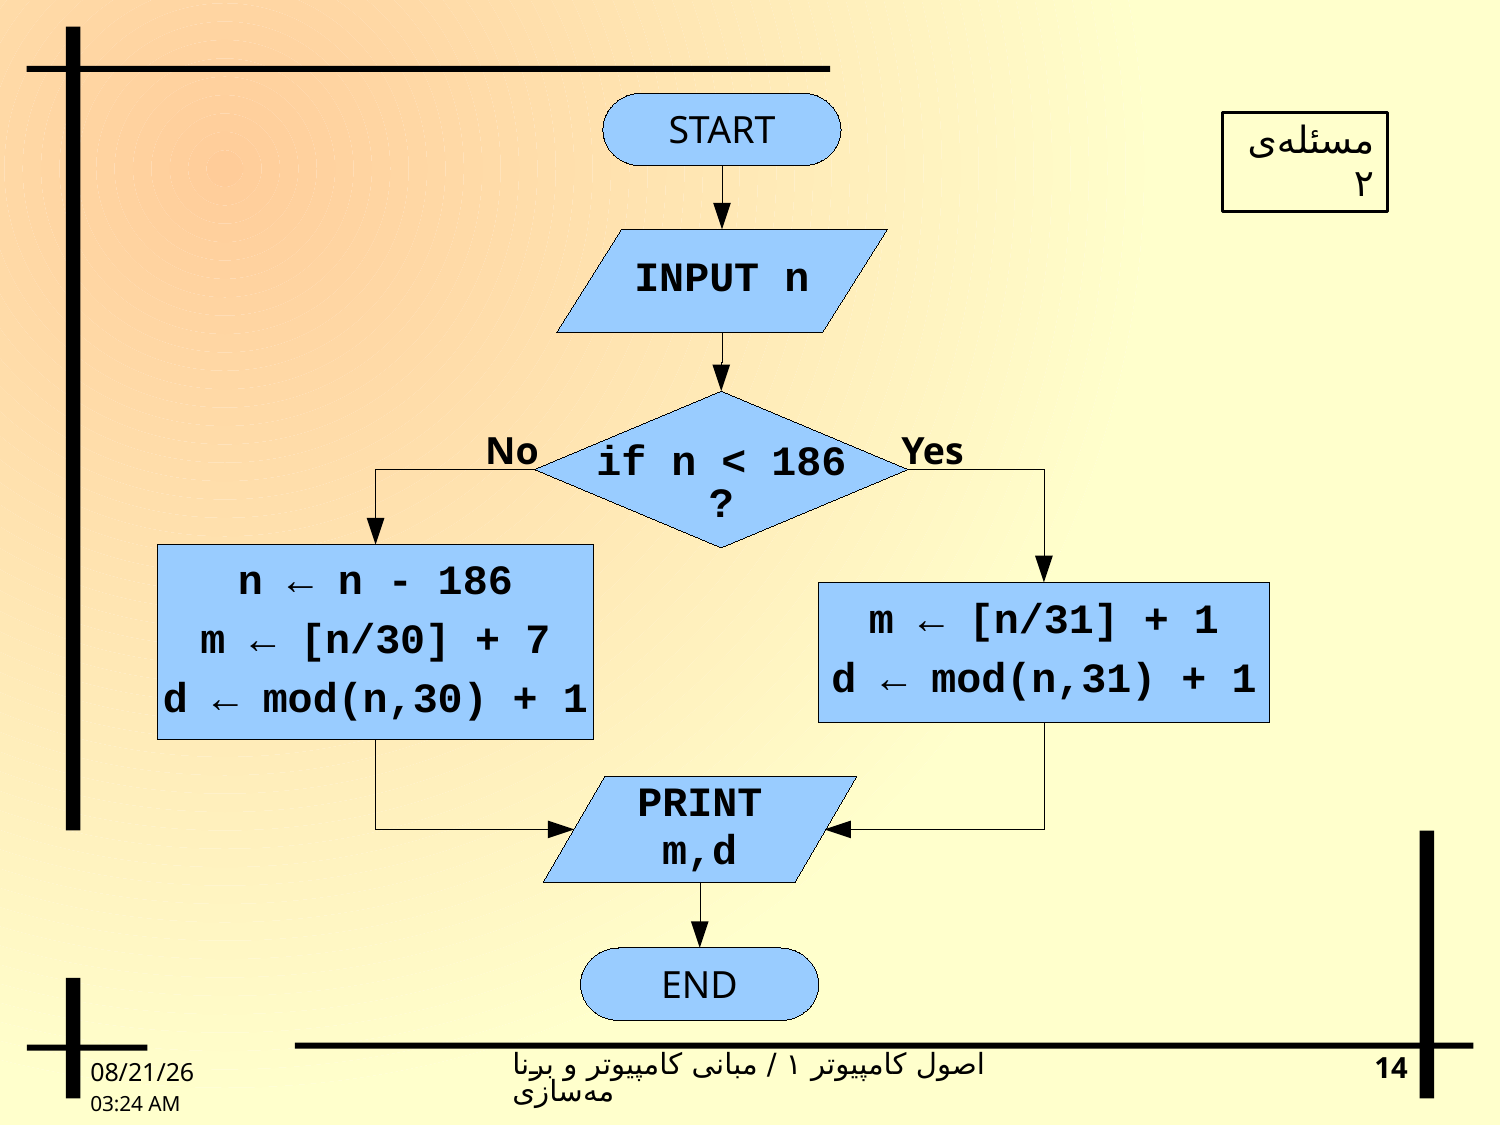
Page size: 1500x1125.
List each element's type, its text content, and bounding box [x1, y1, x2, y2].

text_box n ← n - 186 m ← [n/30] + 7 d ← mod(n,30) + 1 [157, 544, 594, 740]
text_box PRINT m,d [543, 776, 857, 883]
text_box No [470, 417, 547, 482]
text_box INPUT n [556, 229, 888, 333]
text_box if n < 186 ? [547, 391, 893, 548]
text_box END [580, 947, 819, 1021]
text_box START [602, 93, 842, 166]
text_box m ← [n/31] + 1 d ← mod(n,31) + 1 [818, 582, 1270, 723]
text_box مسئله‌ی ۲ [1222, 112, 1388, 186]
text_box Yes [886, 417, 974, 476]
